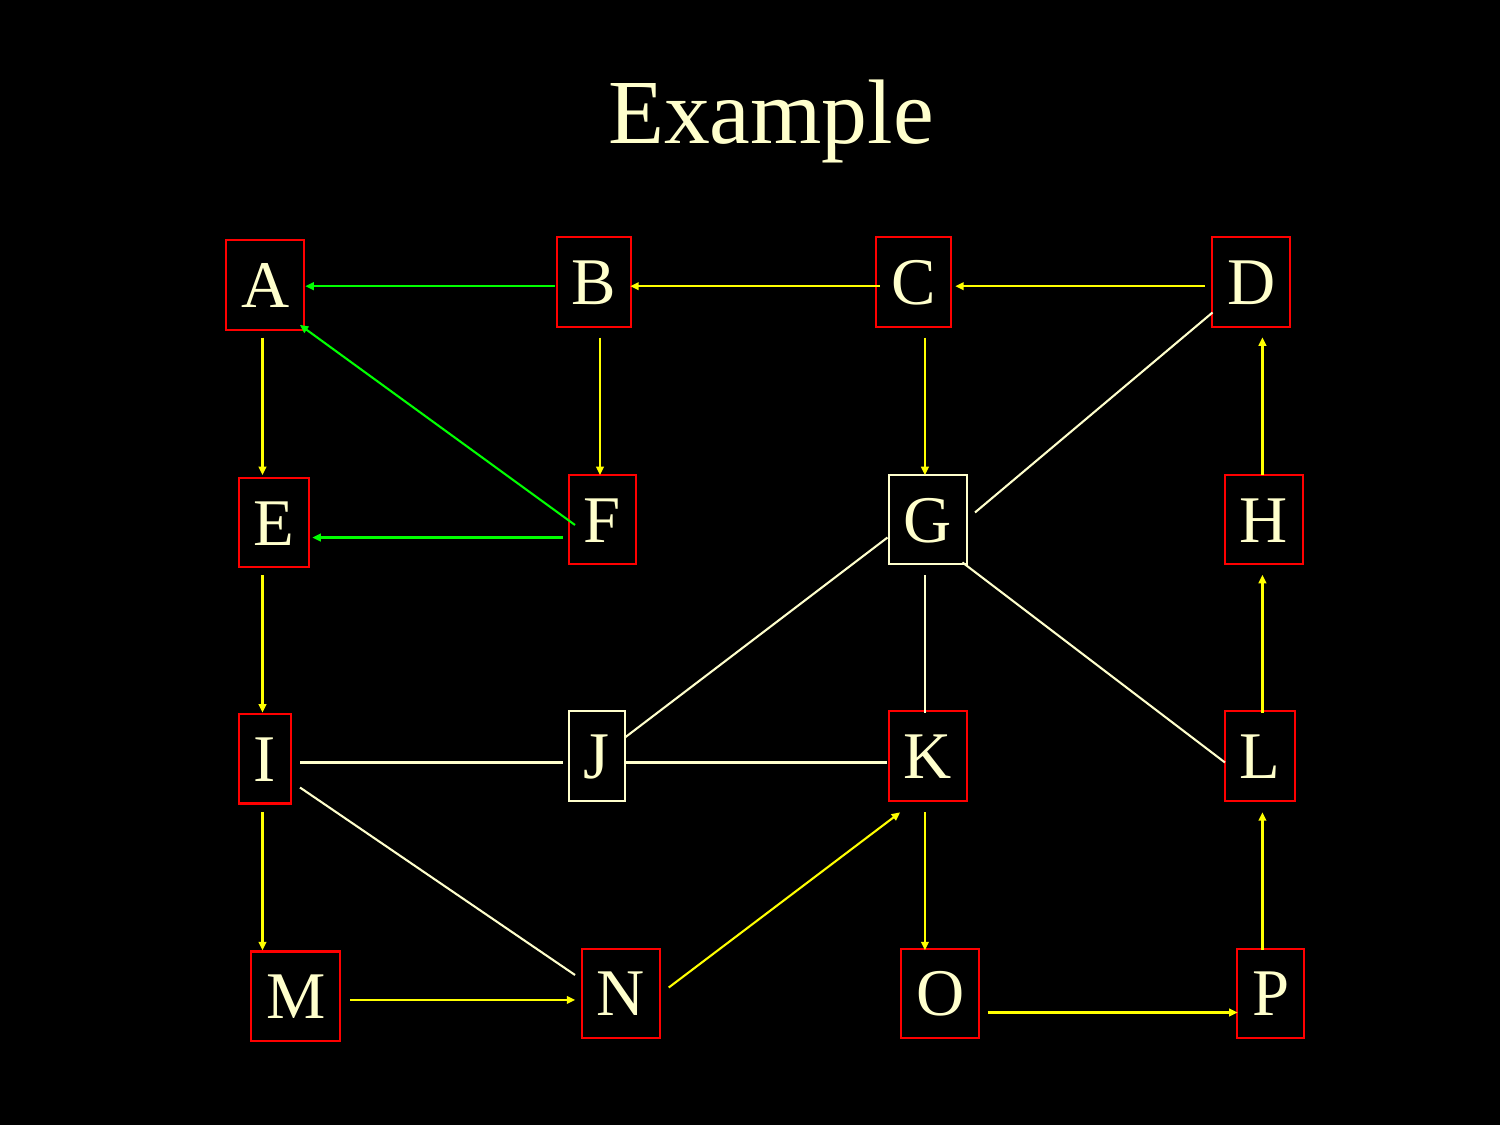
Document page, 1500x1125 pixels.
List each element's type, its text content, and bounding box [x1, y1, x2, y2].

text_box D [1212, 237, 1291, 327]
text_box G [888, 474, 967, 565]
text_box K [888, 711, 967, 801]
text_box F [569, 474, 636, 565]
text_box H [1224, 474, 1303, 565]
text_box I [238, 713, 291, 804]
text_box O [901, 948, 980, 1039]
text_box L [1224, 711, 1296, 801]
text_box N [581, 948, 660, 1039]
text_box M [251, 951, 341, 1042]
text_box C [876, 237, 951, 327]
text_box P [1237, 948, 1305, 1039]
text_box E [238, 477, 310, 568]
title Example [42, 37, 1500, 188]
text_box J [569, 711, 625, 801]
text_box A [226, 240, 305, 330]
text_box B [556, 237, 632, 327]
